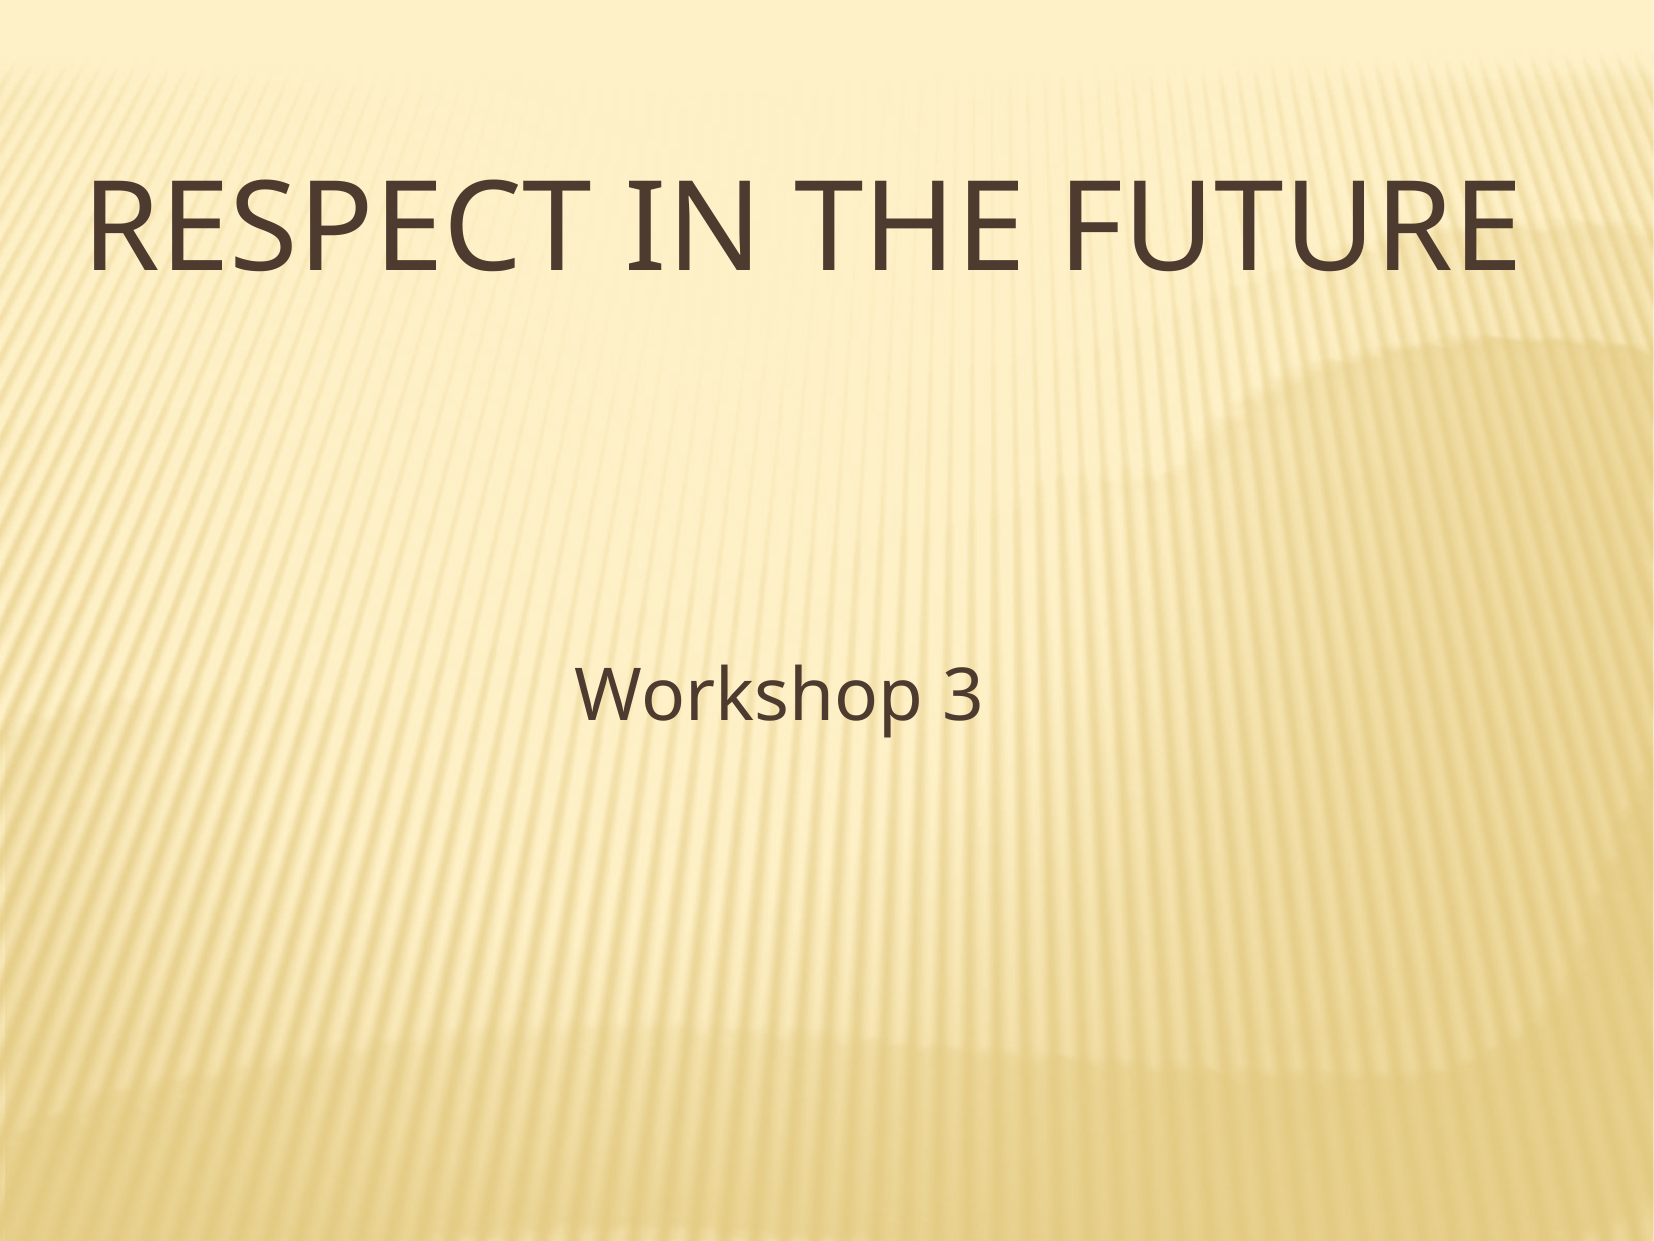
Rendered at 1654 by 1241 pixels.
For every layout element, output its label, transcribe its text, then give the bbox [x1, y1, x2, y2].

subtitle Workshop 3 [106, 490, 1453, 892]
title Respect in the future [58, 123, 1548, 317]
